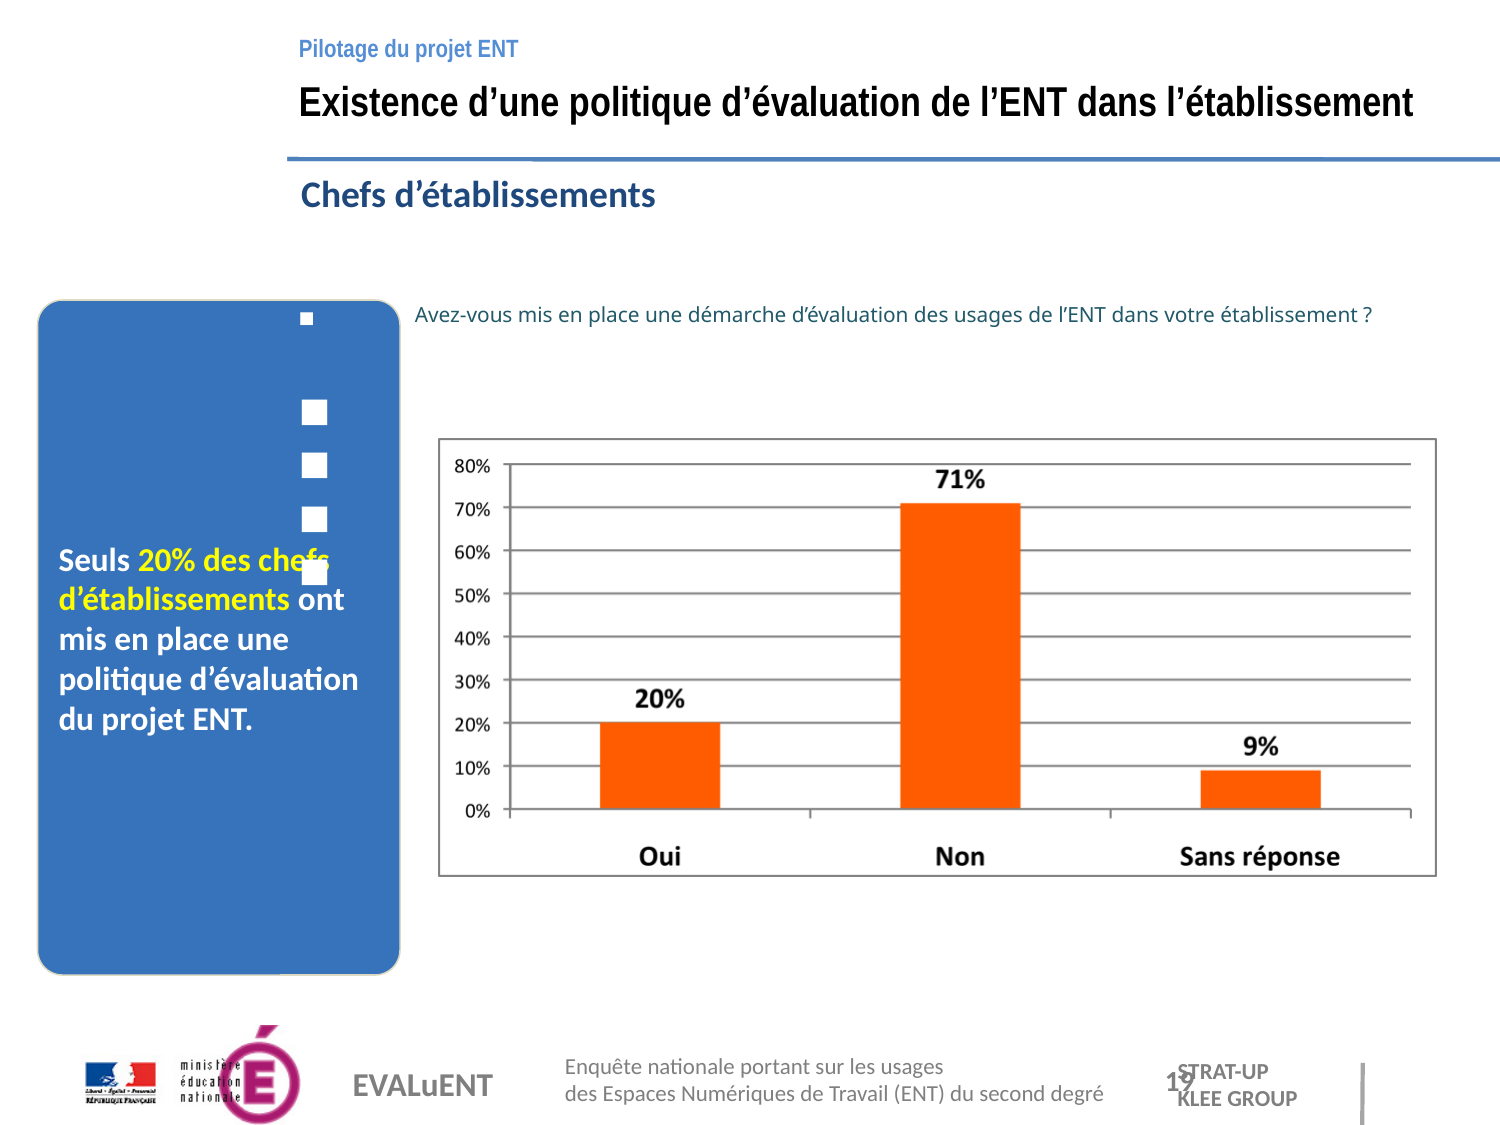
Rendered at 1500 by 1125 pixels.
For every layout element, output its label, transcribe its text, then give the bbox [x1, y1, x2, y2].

text_box Chefs d’établissements [286, 162, 676, 224]
text_box Avez-vous mis en place une démarche d’évaluation des usages de l’ENT dans votre établissement ? [399, 294, 1488, 363]
text_box Pilotage du projet ENT Existence d’une politique d’évaluation de l’ENT dans l’établissement [284, 25, 1455, 100]
text_box Seuls 20% des chefs d’établissements ont mis en place une politique d’évaluation du projet ENT. [37, 299, 401, 976]
picture [437, 437, 1438, 878]
text_box [1074, 1050, 1426, 1110]
